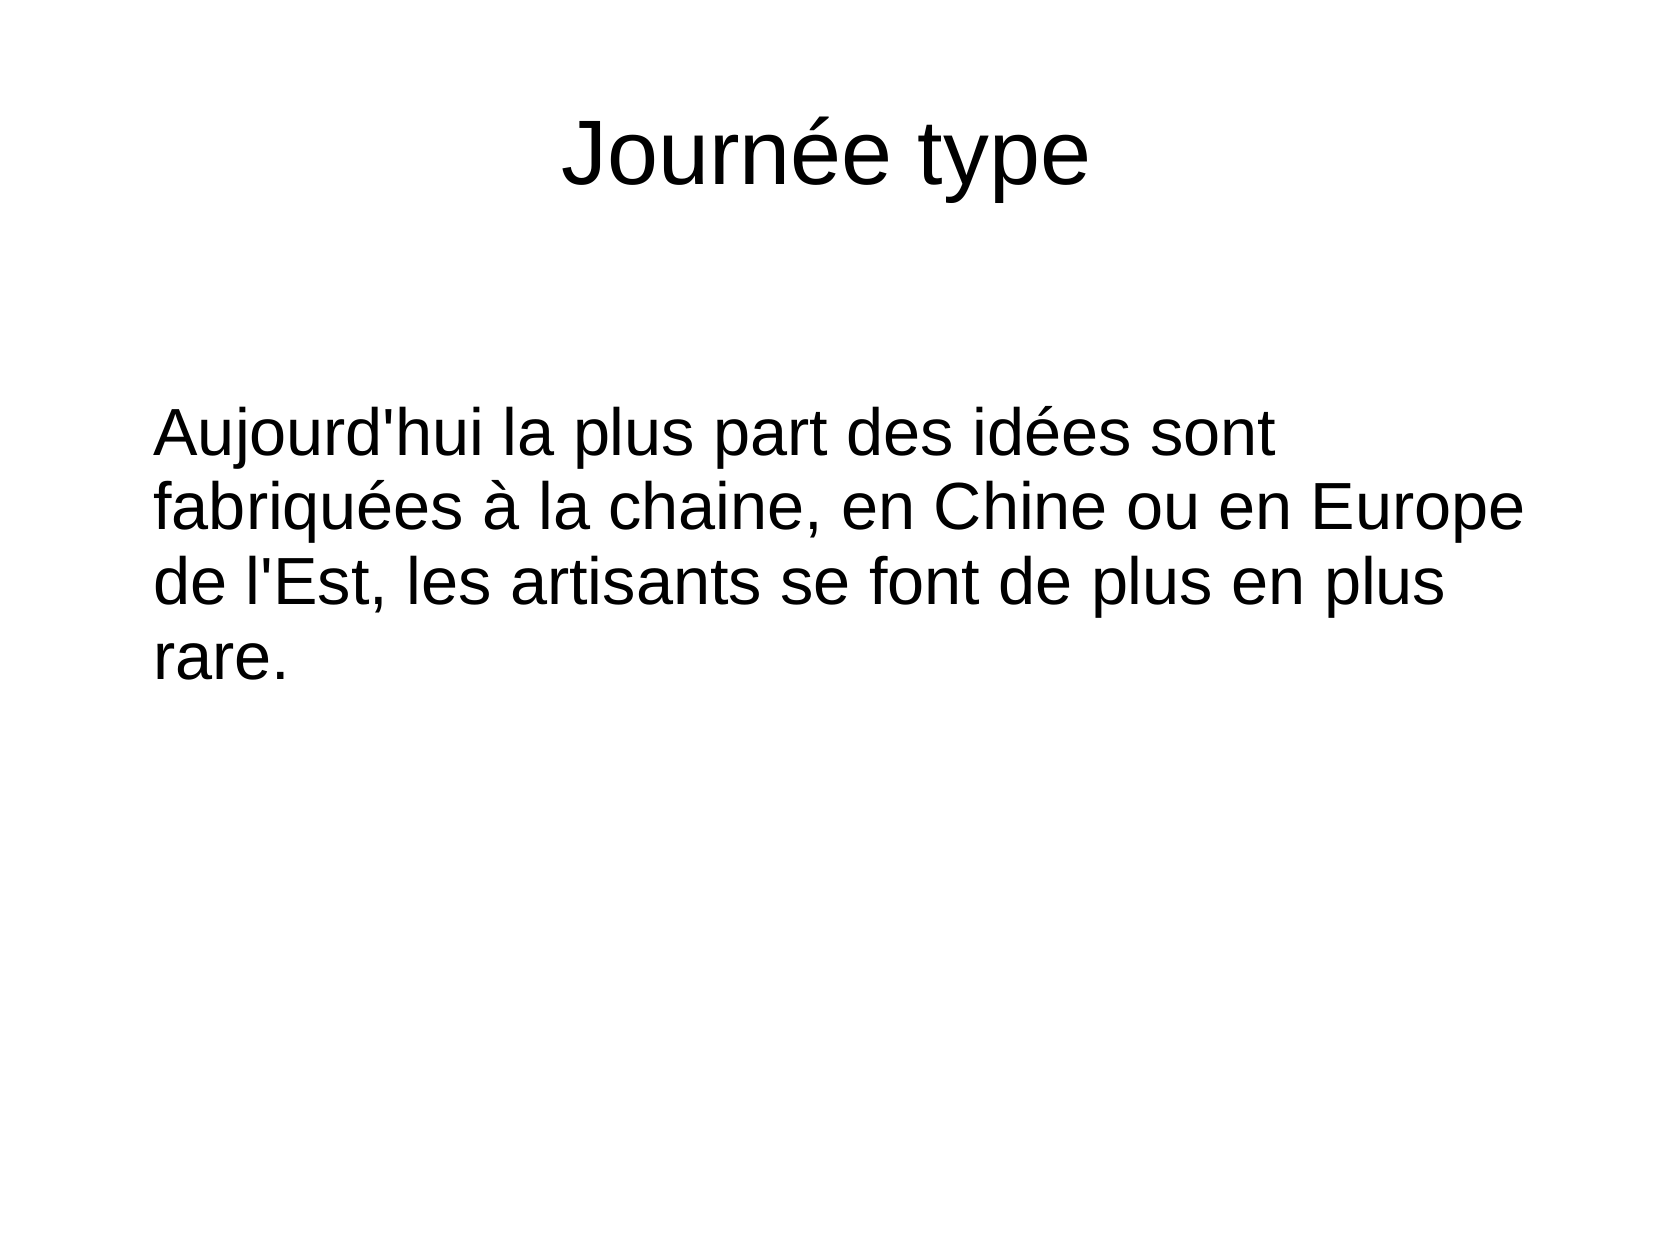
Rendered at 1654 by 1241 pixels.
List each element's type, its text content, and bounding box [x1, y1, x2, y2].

title Journée type [82, 49, 1571, 257]
list Aujourd'hui la plus part des idées sont fabriquées à la chaine, en Chine ou en Europe de l'Est, les artisants se font de plus en plus rare. [82, 290, 1571, 1109]
